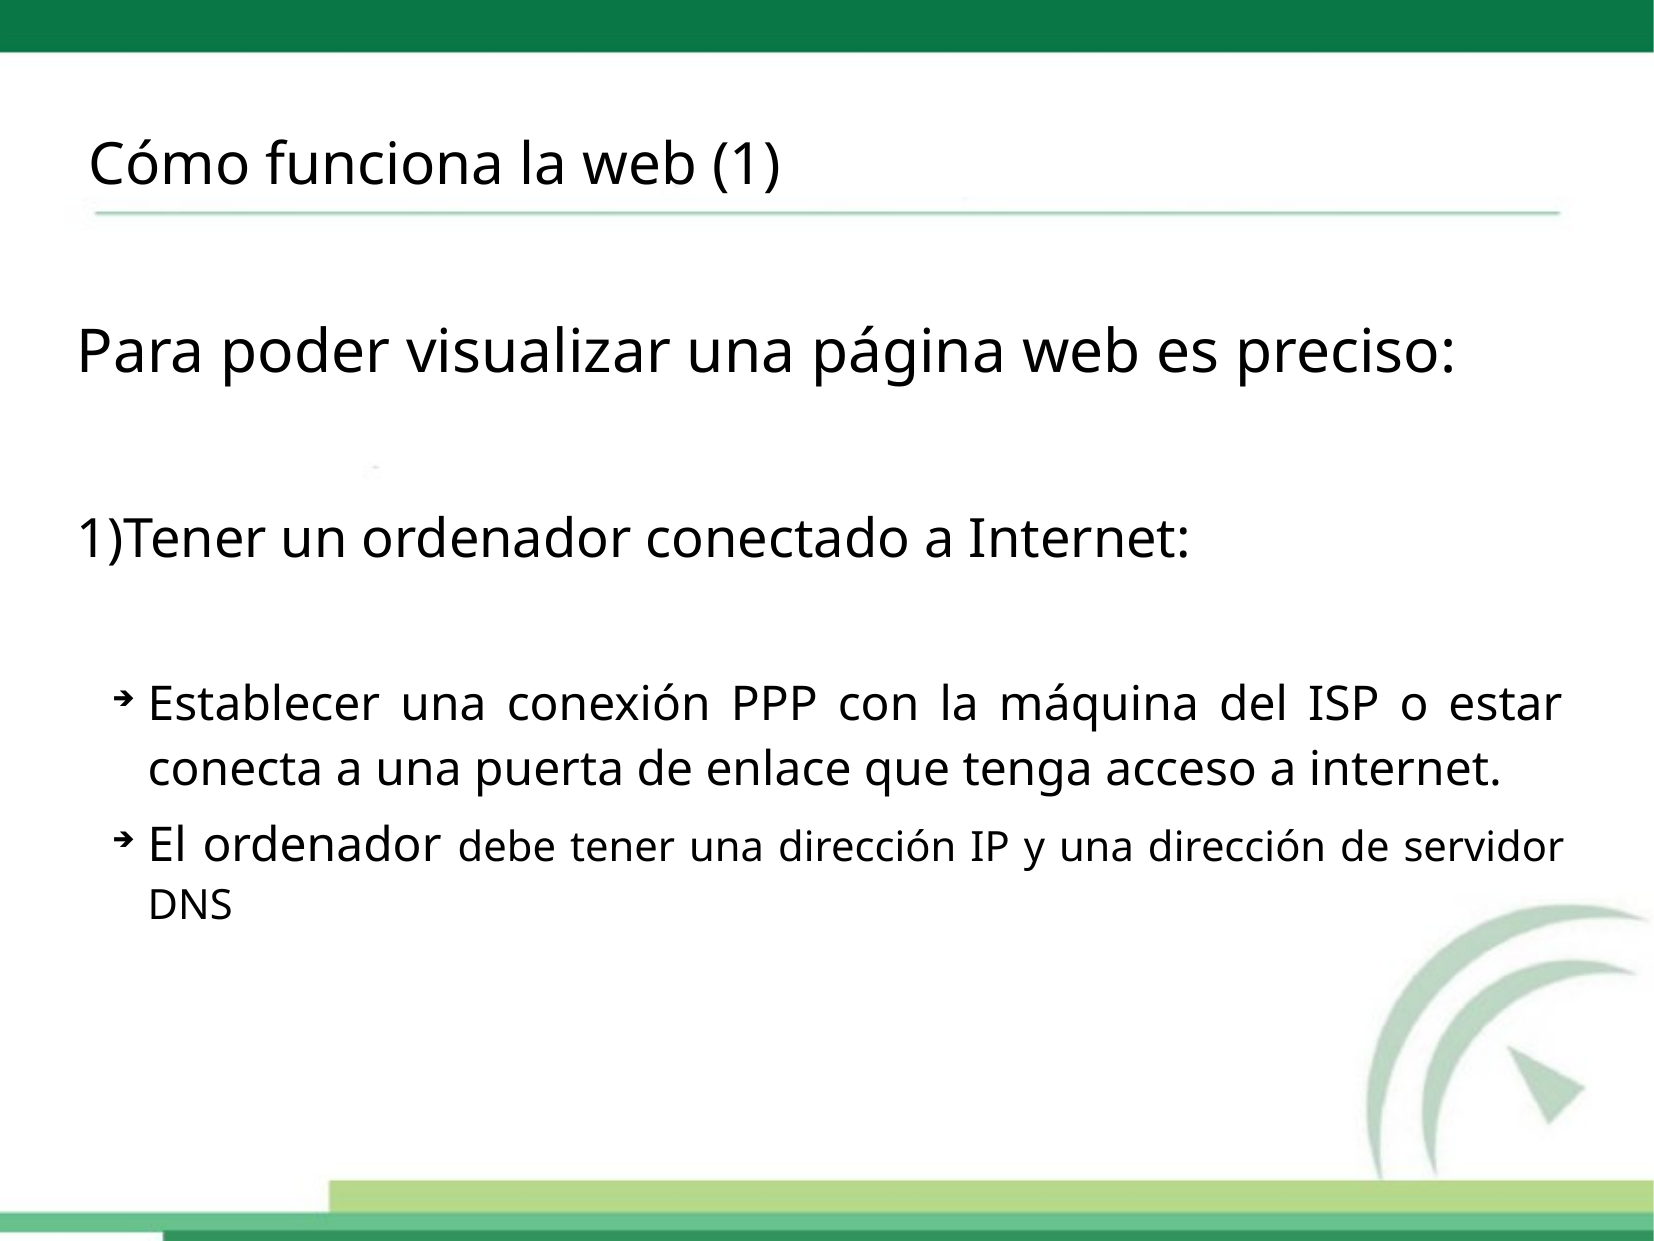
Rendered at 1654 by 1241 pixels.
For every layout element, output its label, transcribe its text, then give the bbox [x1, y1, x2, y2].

text_box Para poder visualizar una página web es preciso: Tener un ordenador conectado a Internet: Establecer una conexión PPP con la máquina del ISP o estar conecta a una puerta de enlace que tenga acceso a internet. El ordenador debe tener una dirección IP y una dirección de servidor DNS [76, 206, 1565, 1034]
picture [0, 0, 1654, 1241]
title Cómo funciona la web (1) [88, 66, 1577, 259]
